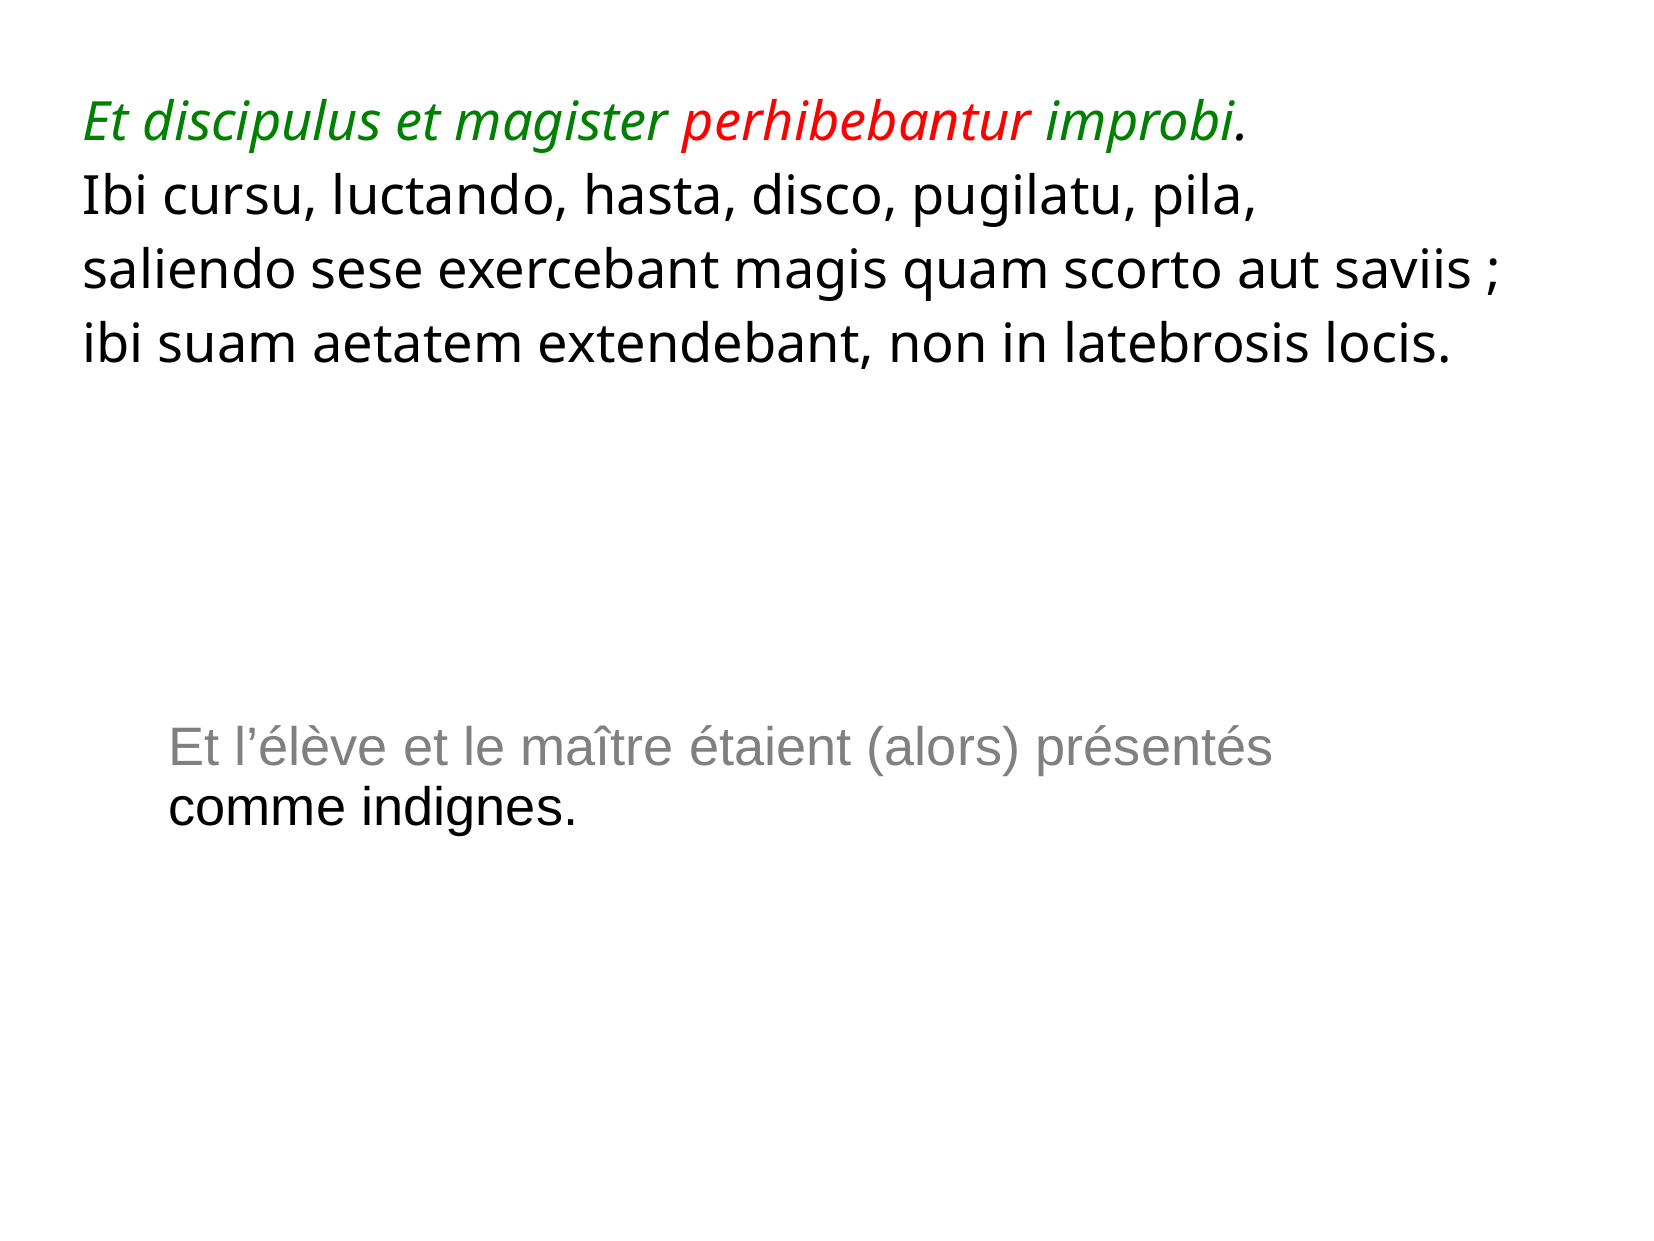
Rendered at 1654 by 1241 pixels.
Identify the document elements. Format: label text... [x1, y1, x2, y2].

list Et discipulus et magister perhibebantur improbi. Ibi cursu, luctando, hasta, disco, pugilatu, pila, saliendo sese exercebant magis quam scorto aut saviis ; ibi suam aetatem extendebant, non in latebrosis locis. [82, 82, 1571, 1109]
text_box Et l’élève et le maître étaient (alors) présentés comme indignes. [153, 708, 1406, 845]
